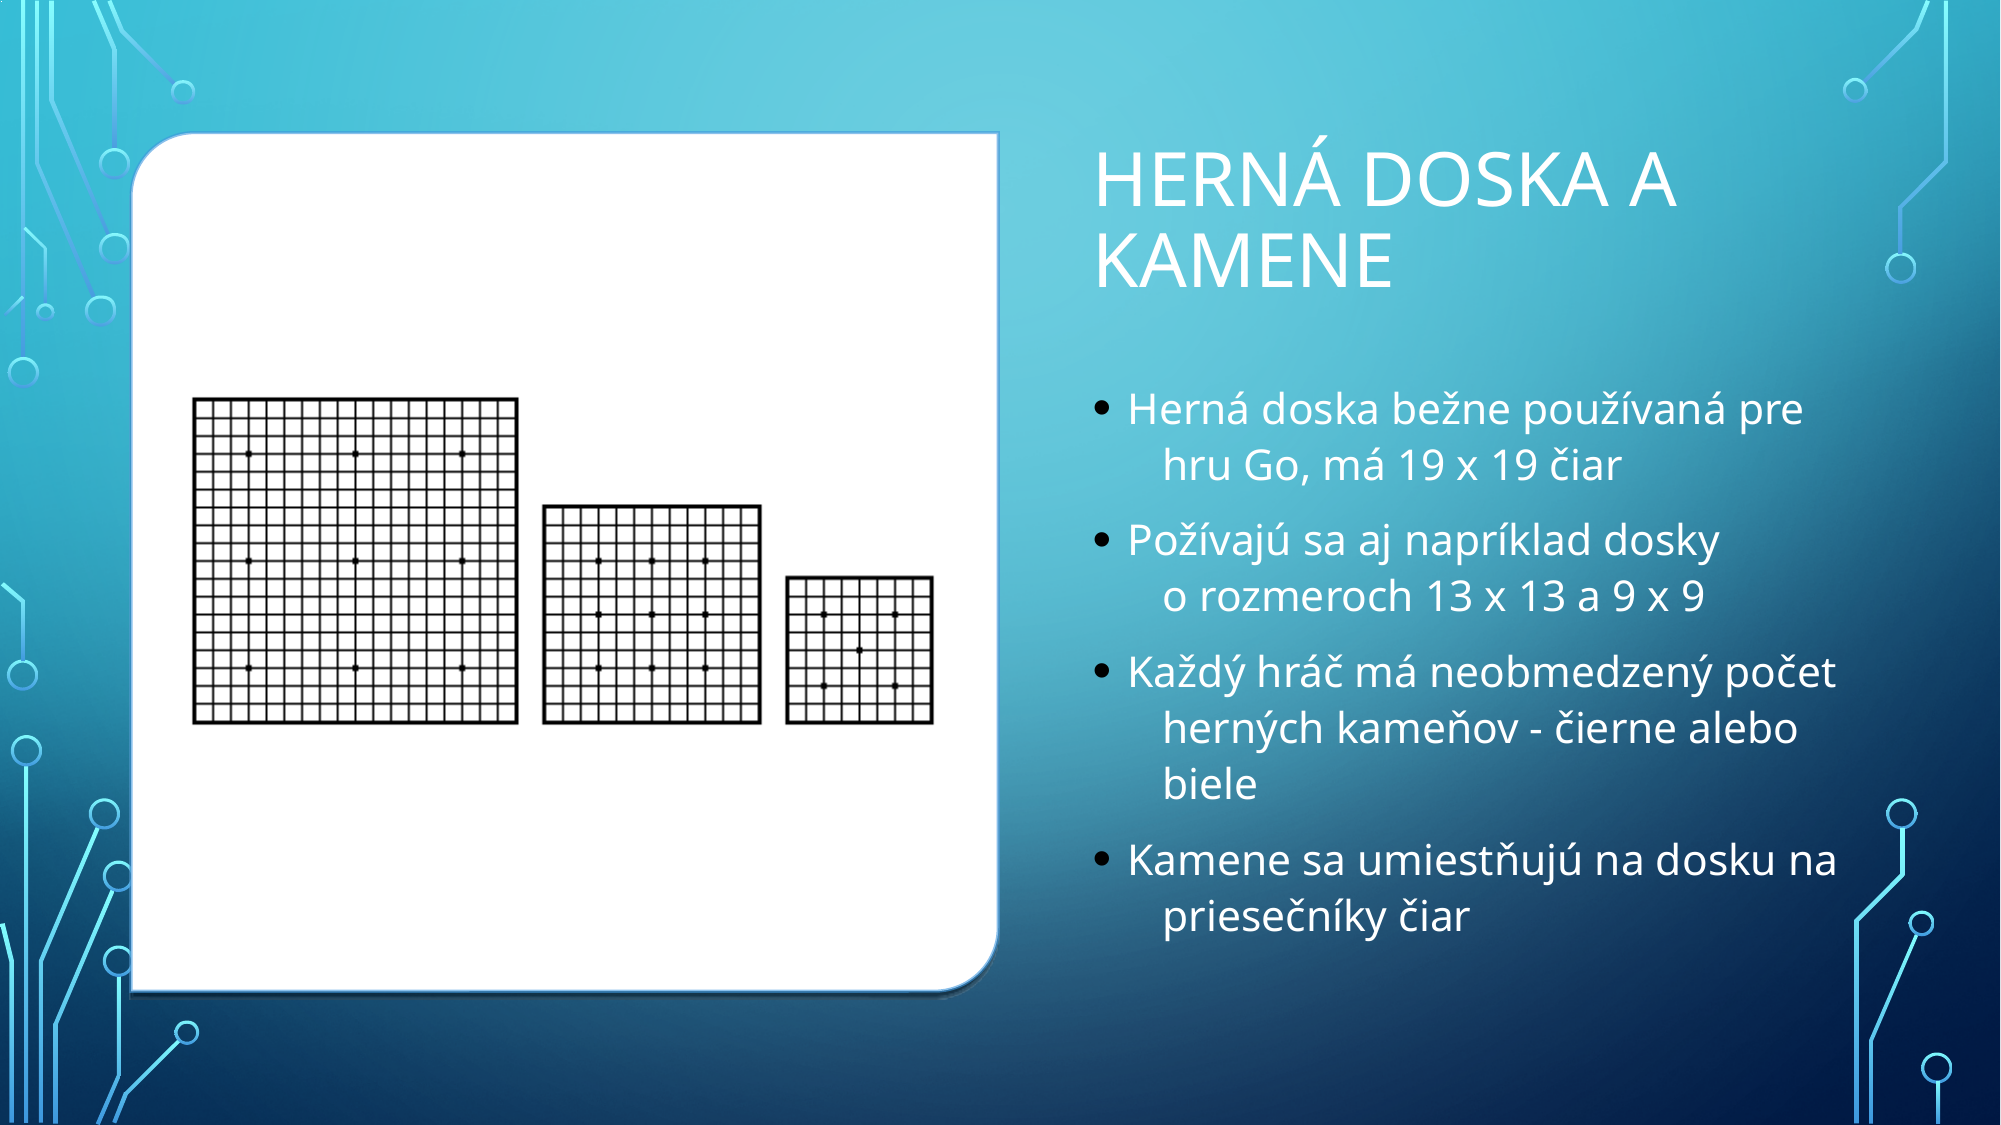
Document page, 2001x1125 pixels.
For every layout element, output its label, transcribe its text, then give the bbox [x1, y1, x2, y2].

text_box [131, 132, 999, 992]
picture [0, 0, 2000, 1125]
title Herná doska a kamene [1077, 101, 1857, 344]
list Herná doska bežne používaná pre hru Go, má 19 x 19 čiar Požívajú sa aj napríklad dosky o rozmeroch 13 x 13 a 9 x 9 Každý hráč má neobmedzený počet herných kameňov - čierne alebo biele Kamene sa umiestňujú na dosku na priesečníky čiar [1077, 369, 1857, 951]
